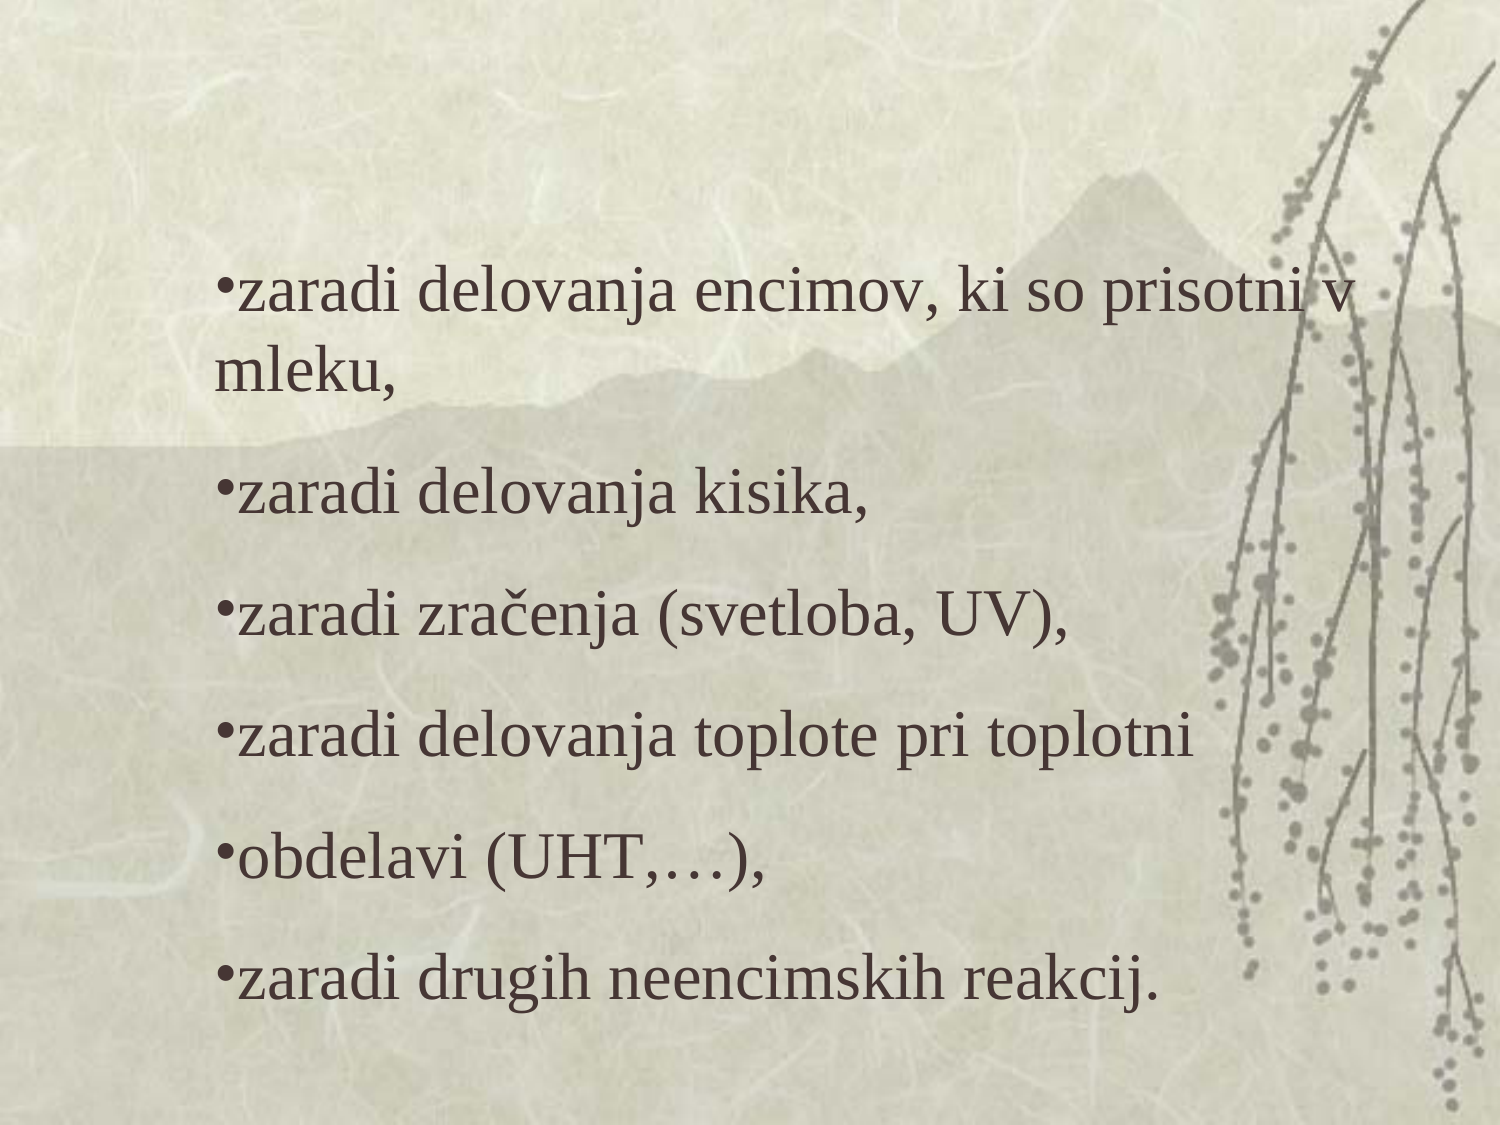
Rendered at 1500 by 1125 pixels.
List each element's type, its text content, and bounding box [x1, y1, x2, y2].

text_box zaradi delovanja encimov, ki so prisotni v mleku, zaradi delovanja kisika, zaradi zračenja (svetloba, UV), zaradi delovanja toplote pri toplotni obdelavi (UHT,…), zaradi drugih neencimskih reakcij. [200, 237, 1376, 1125]
picture [0, 0, 1500, 1125]
